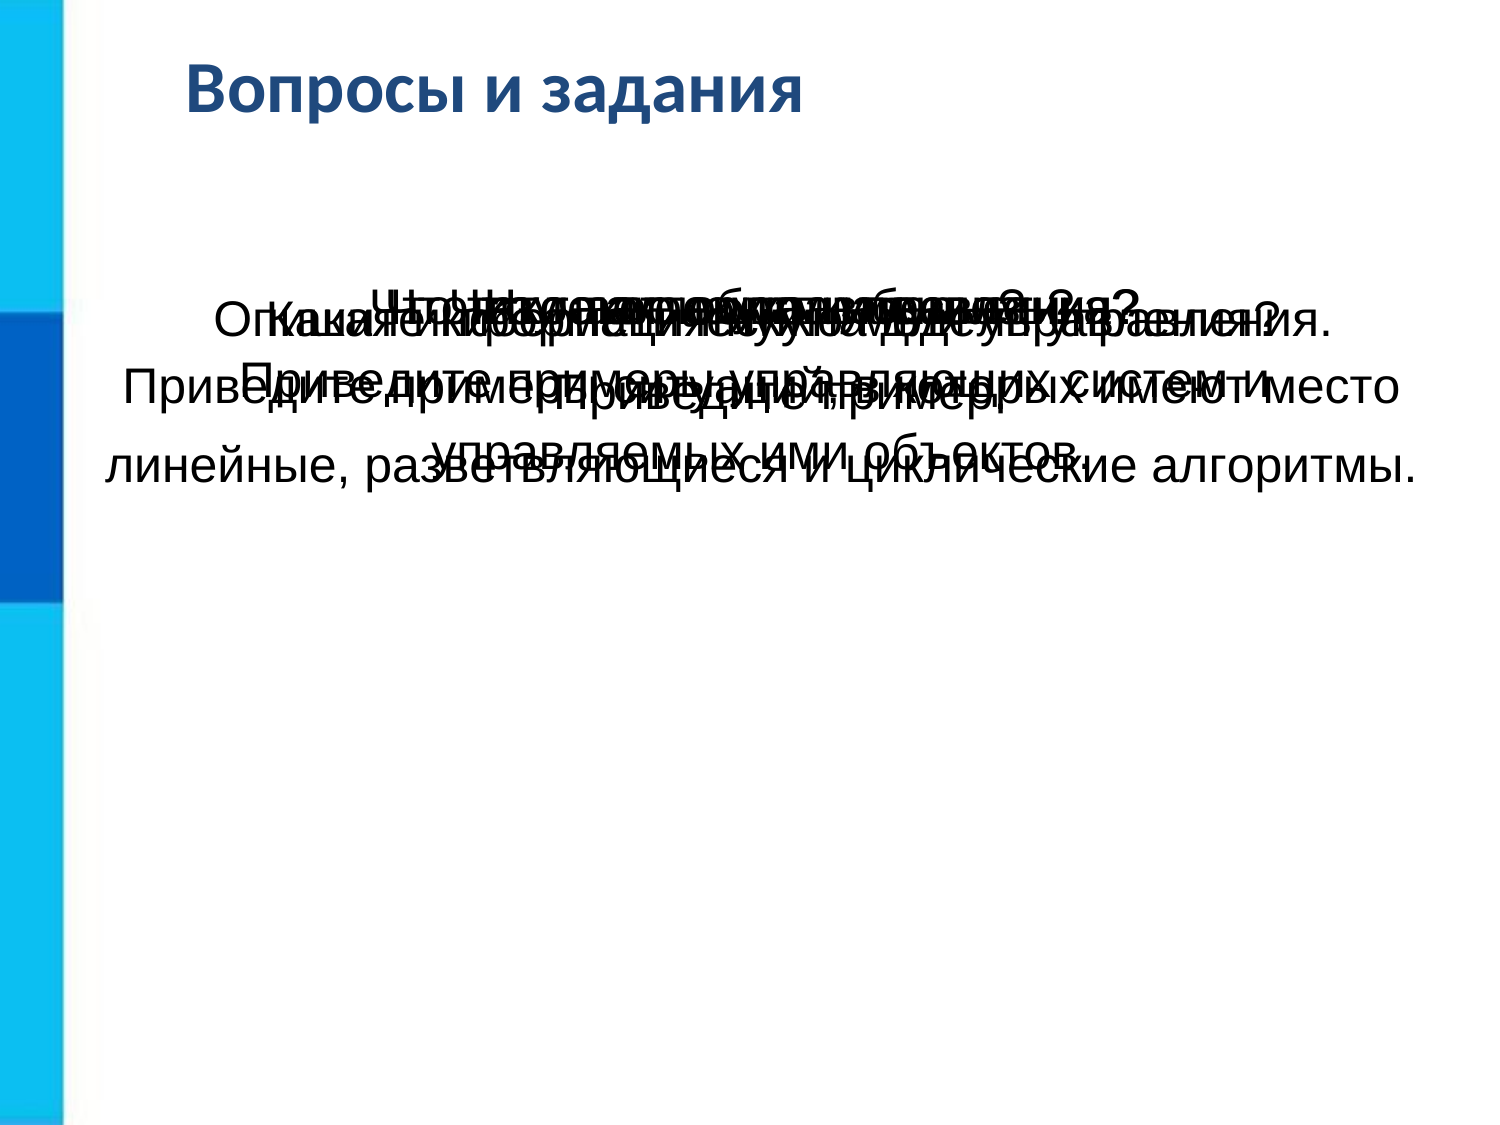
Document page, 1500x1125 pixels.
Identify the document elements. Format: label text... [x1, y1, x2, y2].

text_box Опишите кибернетическую модель управления. [100, 278, 1447, 355]
text_box Вопросы и задания [171, 30, 1425, 135]
text_box Что такое обратная связь? [88, 267, 1436, 343]
text_box Что такое алгоритм управления? Приведите примеры ситуаций, в которых имеют место линейные, разветвляющиеся и циклические алгоритмы. [88, 343, 1436, 501]
text_box Какая информация нужна для управления? Приведите пример. [100, 355, 1447, 427]
picture [0, 0, 1500, 1125]
